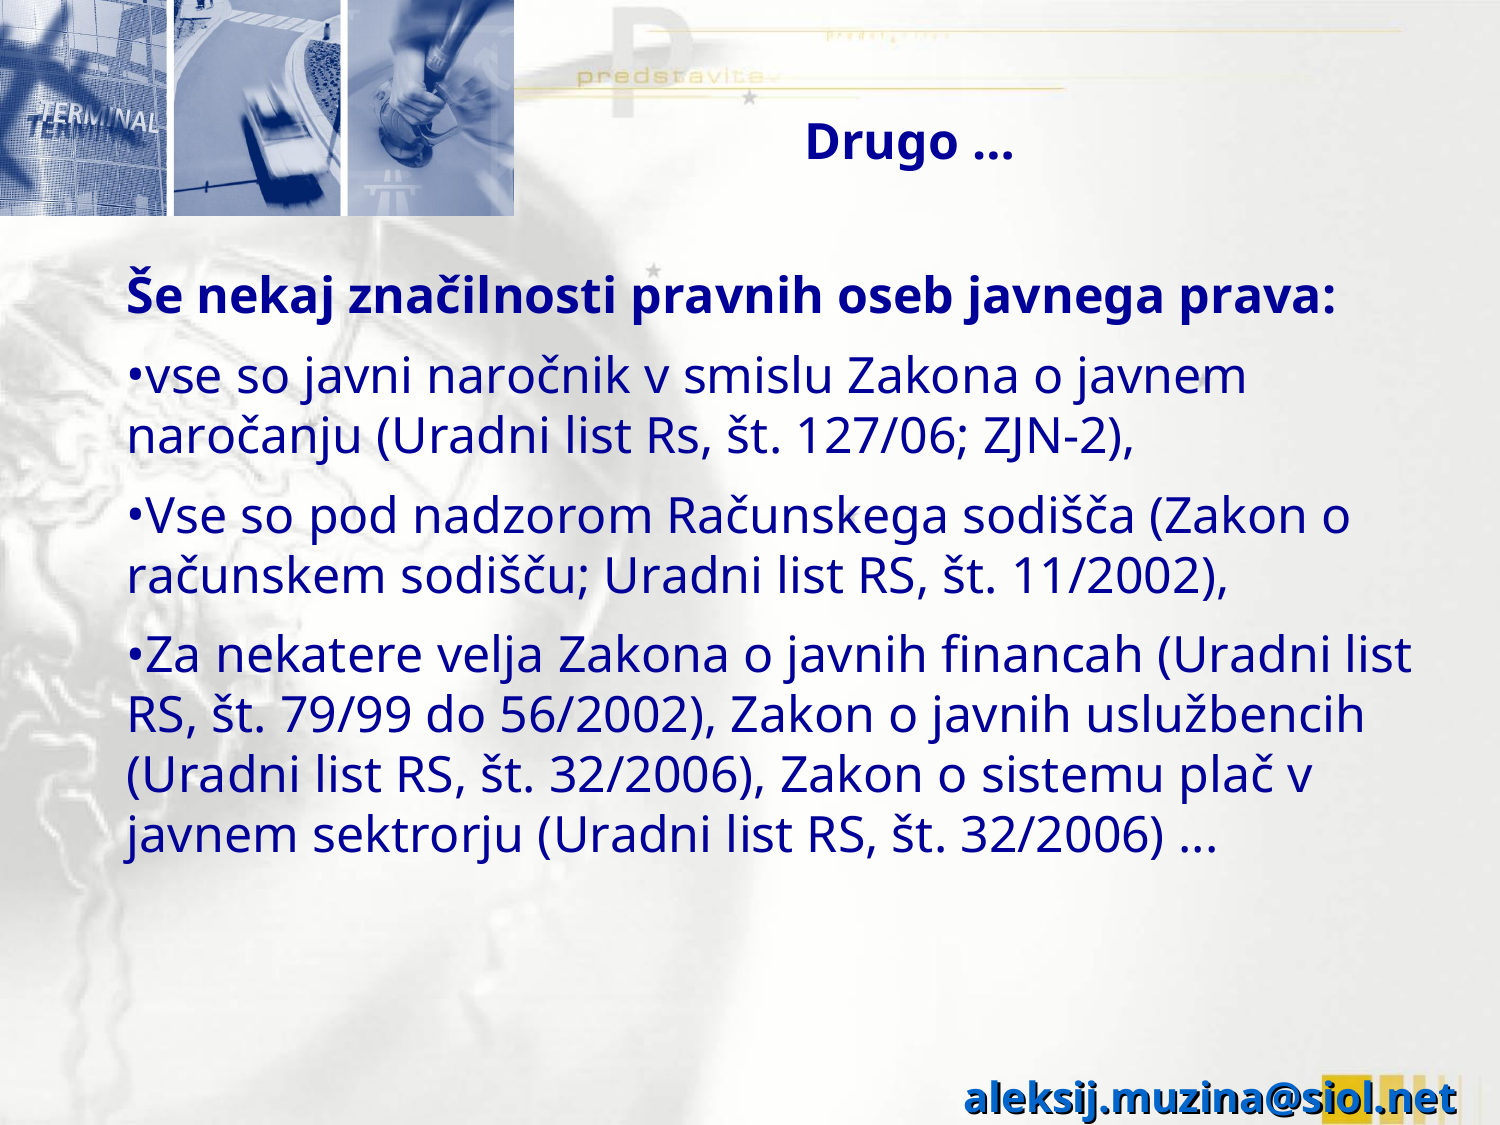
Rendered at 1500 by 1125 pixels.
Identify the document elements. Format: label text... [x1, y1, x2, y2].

picture [0, 0, 1500, 1125]
text_box Drugo … [789, 101, 1031, 178]
text_box aleksij.muzina@siol.net [948, 1062, 1472, 1125]
text_box Še nekaj značilnosti pravnih oseb javnega prava: vse so javni naročnik v smislu Zakona o javnem naročanju (Uradni list Rs, št. 127/06; ZJN-2), Vse so pod nadzorom Računskega sodišča (Zakon o računskem sodišču; Uradni list RS, št. 11/2002), Za nekatere velja Zakona o javnih financah (Uradni list RS, št. 79/99 do 56/2002), Zakon o javnih uslužbencih (Uradni list RS, št. 32/2006), Zakon o sistemu plač v javnem sektrorju (Uradni list RS, št. 32/2006) ... [112, 255, 1500, 931]
